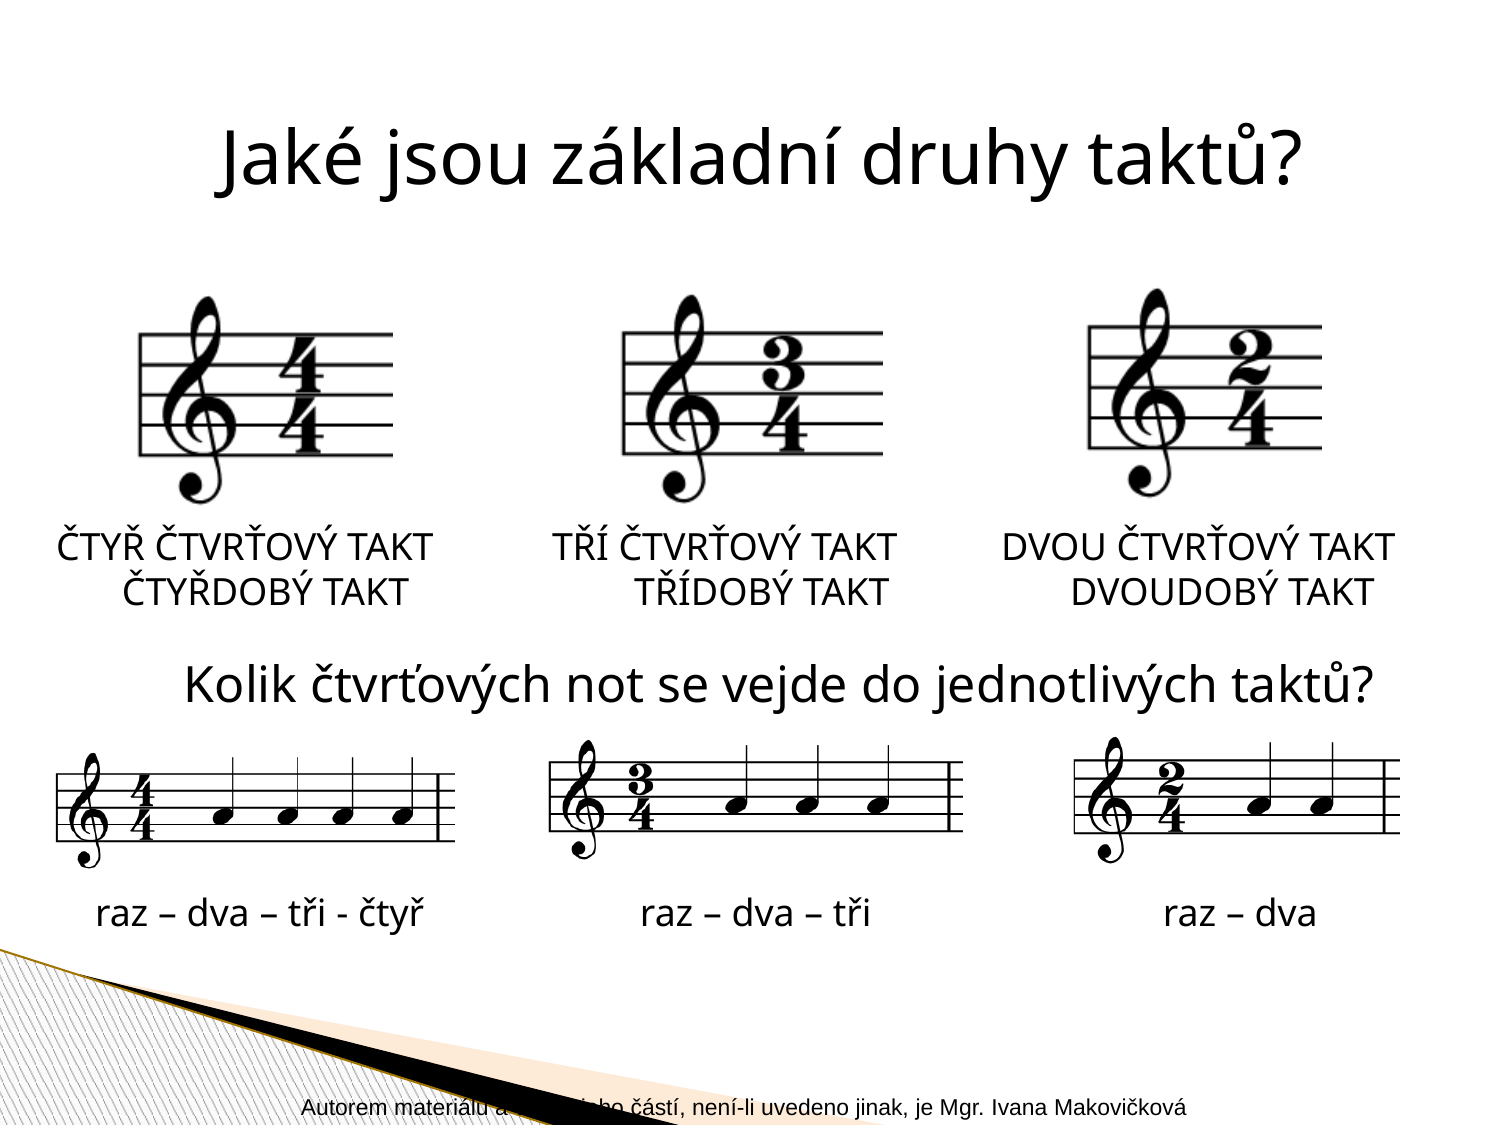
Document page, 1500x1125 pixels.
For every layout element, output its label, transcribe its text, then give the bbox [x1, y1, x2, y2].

text_box Jaké jsou základní druhy taktů? [171, 101, 1353, 207]
picture [41, 739, 455, 881]
text_box raz – dva – tři [537, 881, 975, 942]
text_box Kolik čtvrťových not se vejde do jednotlivých taktů? [135, 645, 1424, 720]
footer Autorem materiálu a všech jeho částí, není-li uvedeno jinak, je Mgr. Ivana Makovičková [209, 1085, 1279, 1125]
picture [0, 952, 417, 1125]
picture [1057, 727, 1400, 874]
text_box TŘÍ ČTVRŤOVÝ TAKT TŘÍDOBÝ TAKT [537, 515, 986, 621]
text_box DVOU ČTVRŤOVÝ TAKT DVOUDOBÝ TAKT [986, 515, 1459, 621]
picture [100, 278, 393, 515]
text_box raz – dva [1021, 881, 1459, 942]
picture [1057, 278, 1322, 511]
picture [596, 278, 883, 515]
text_box raz – dva – tři - čtyř [41, 881, 479, 942]
text_box ČTYŘ ČTVRŤOVÝ TAKT ČTYŘDOBÝ TAKT [41, 515, 491, 621]
picture [537, 727, 963, 864]
